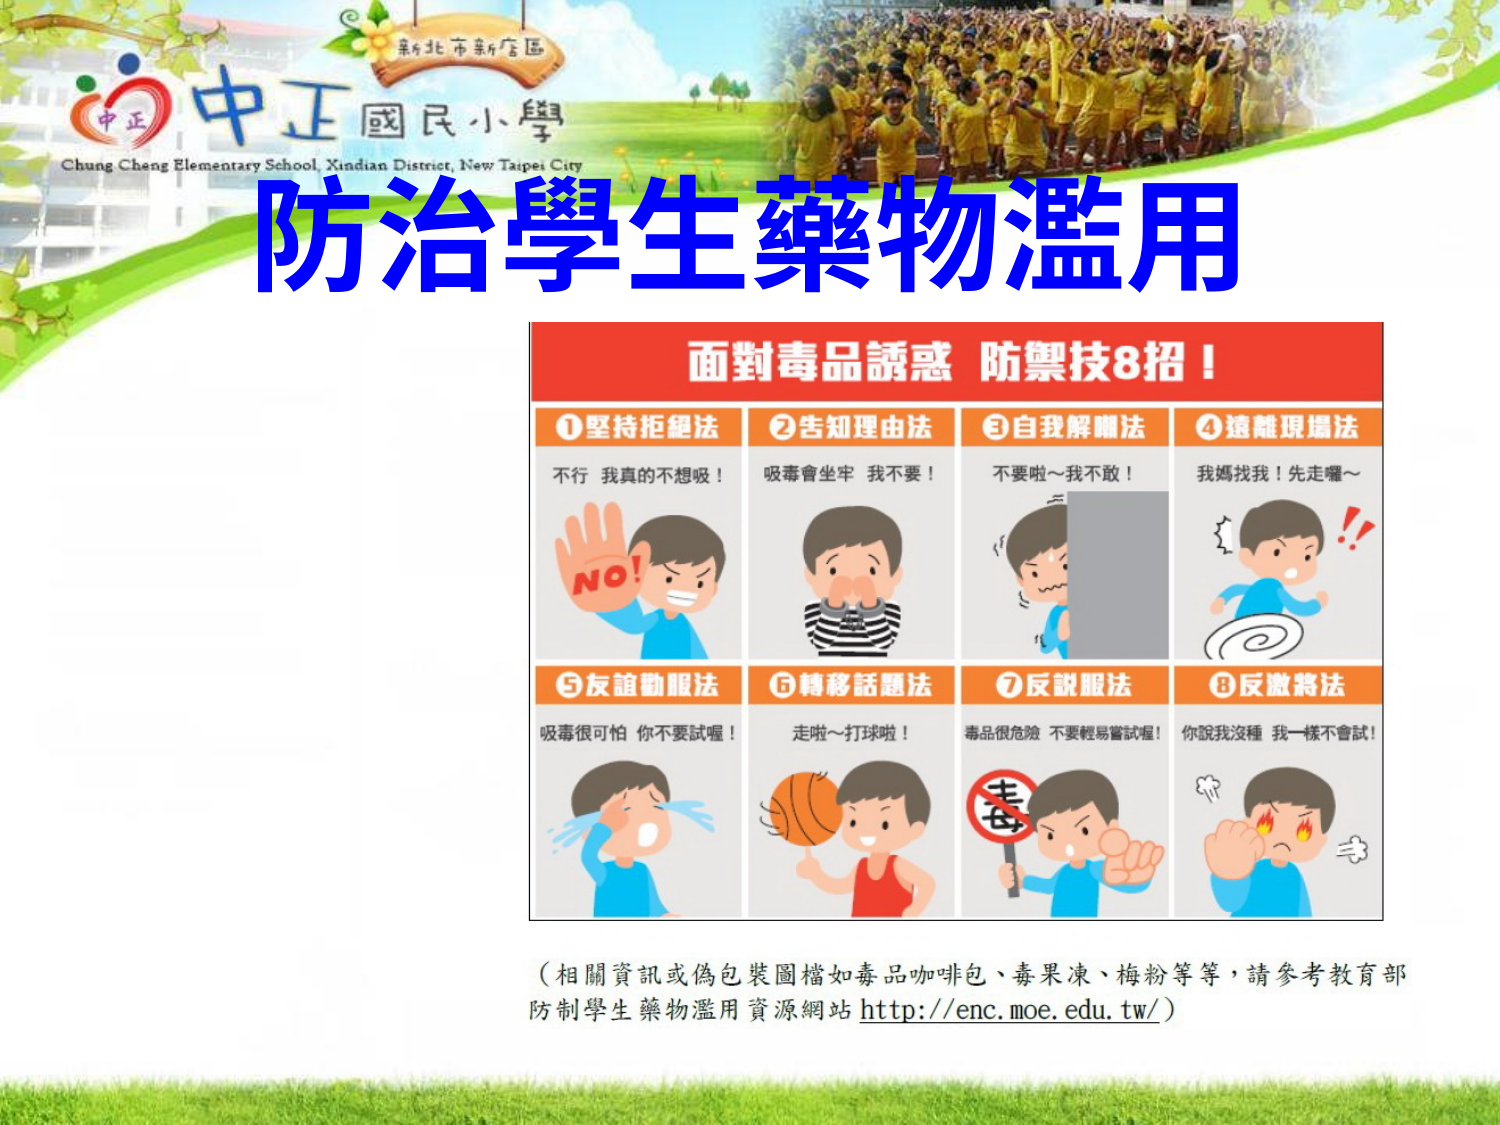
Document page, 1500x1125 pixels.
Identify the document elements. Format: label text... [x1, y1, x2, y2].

text_box 防治學生藥物濫用 [228, 149, 1272, 337]
picture [521, 322, 1412, 1029]
